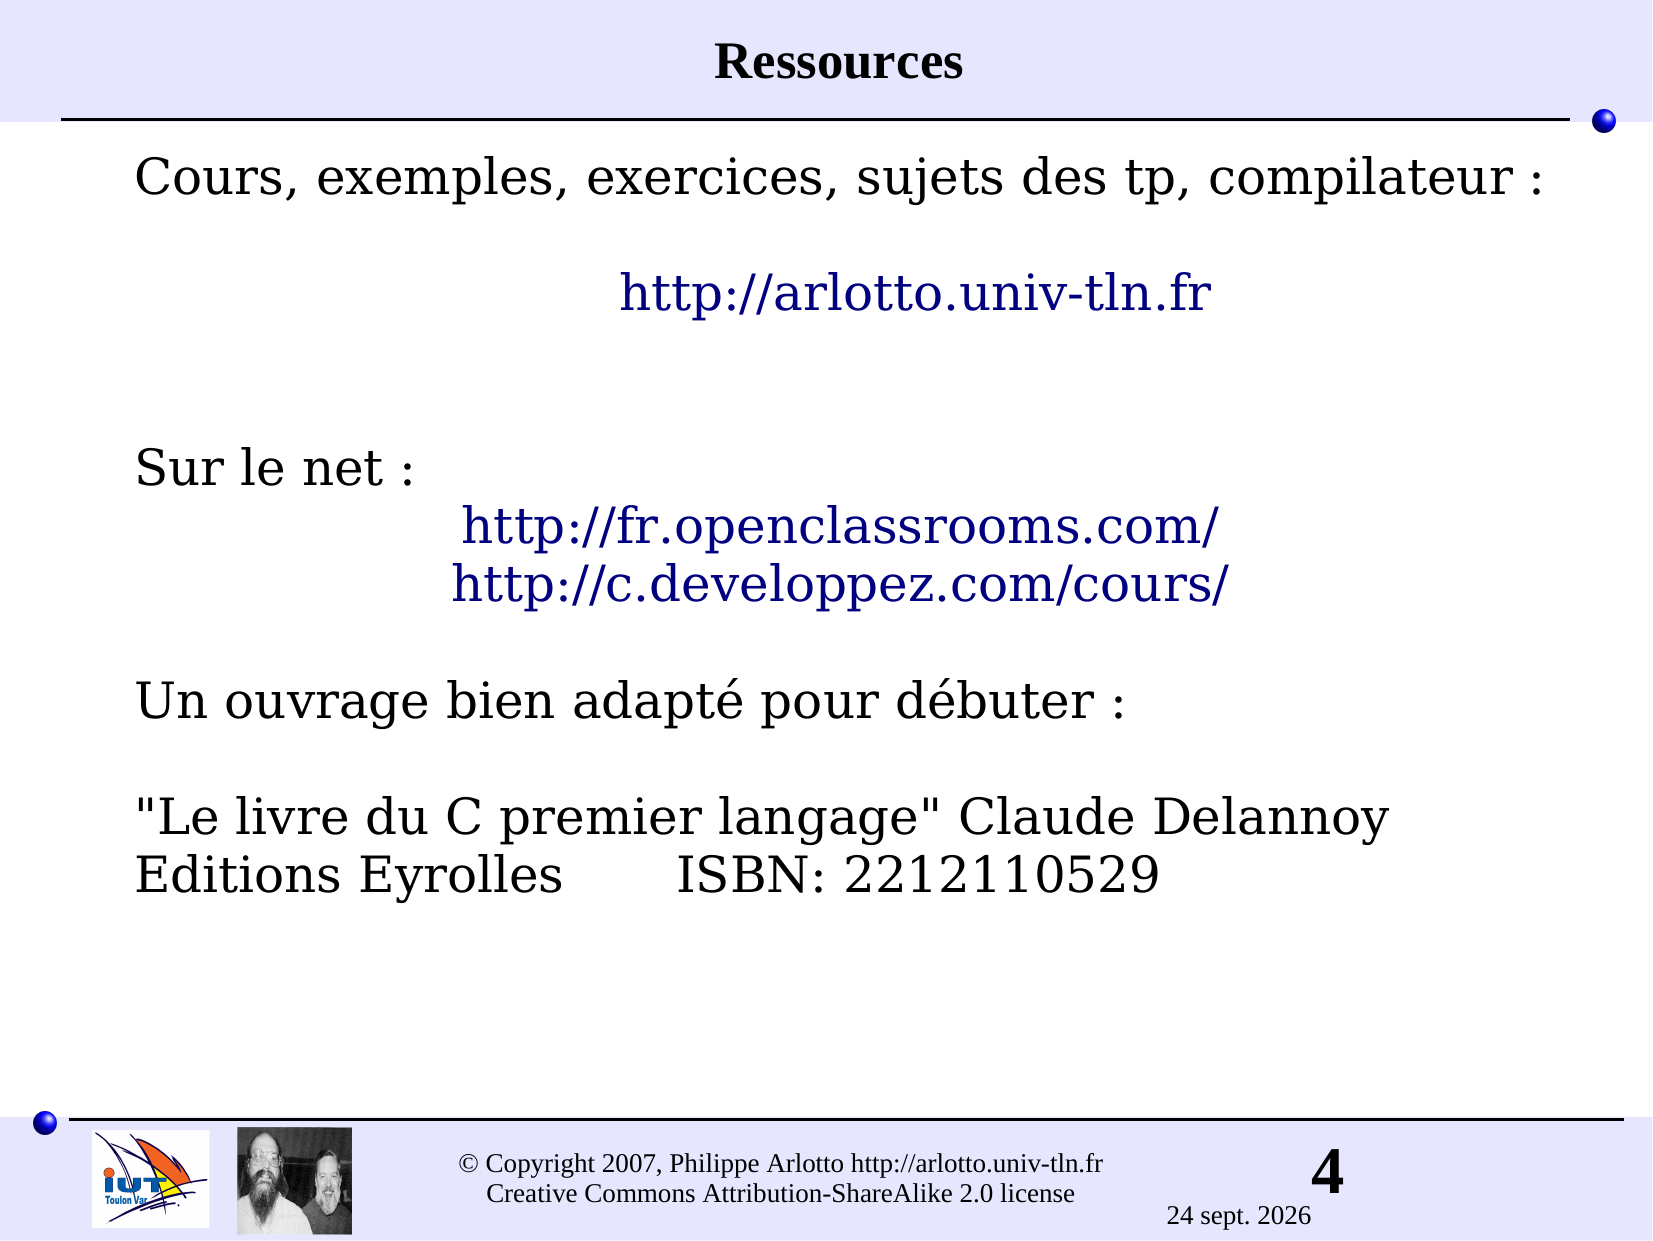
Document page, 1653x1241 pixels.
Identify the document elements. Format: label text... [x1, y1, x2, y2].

title Ressources [95, 14, 1585, 107]
text_box Cours, exemples, exercices, sujets des tp, compilateur : http://arlotto.univ-tln.fr Sur le net : http://fr.openclassrooms.com/ http://c.developpez.com/cours/ Un ouvrage bien adapté pour débuter : "Le livre du C premier langage" Claude Delannoy Editions Eyrolles ISBN: 2212110529 [134, 147, 1548, 1080]
picture [237, 1127, 352, 1235]
